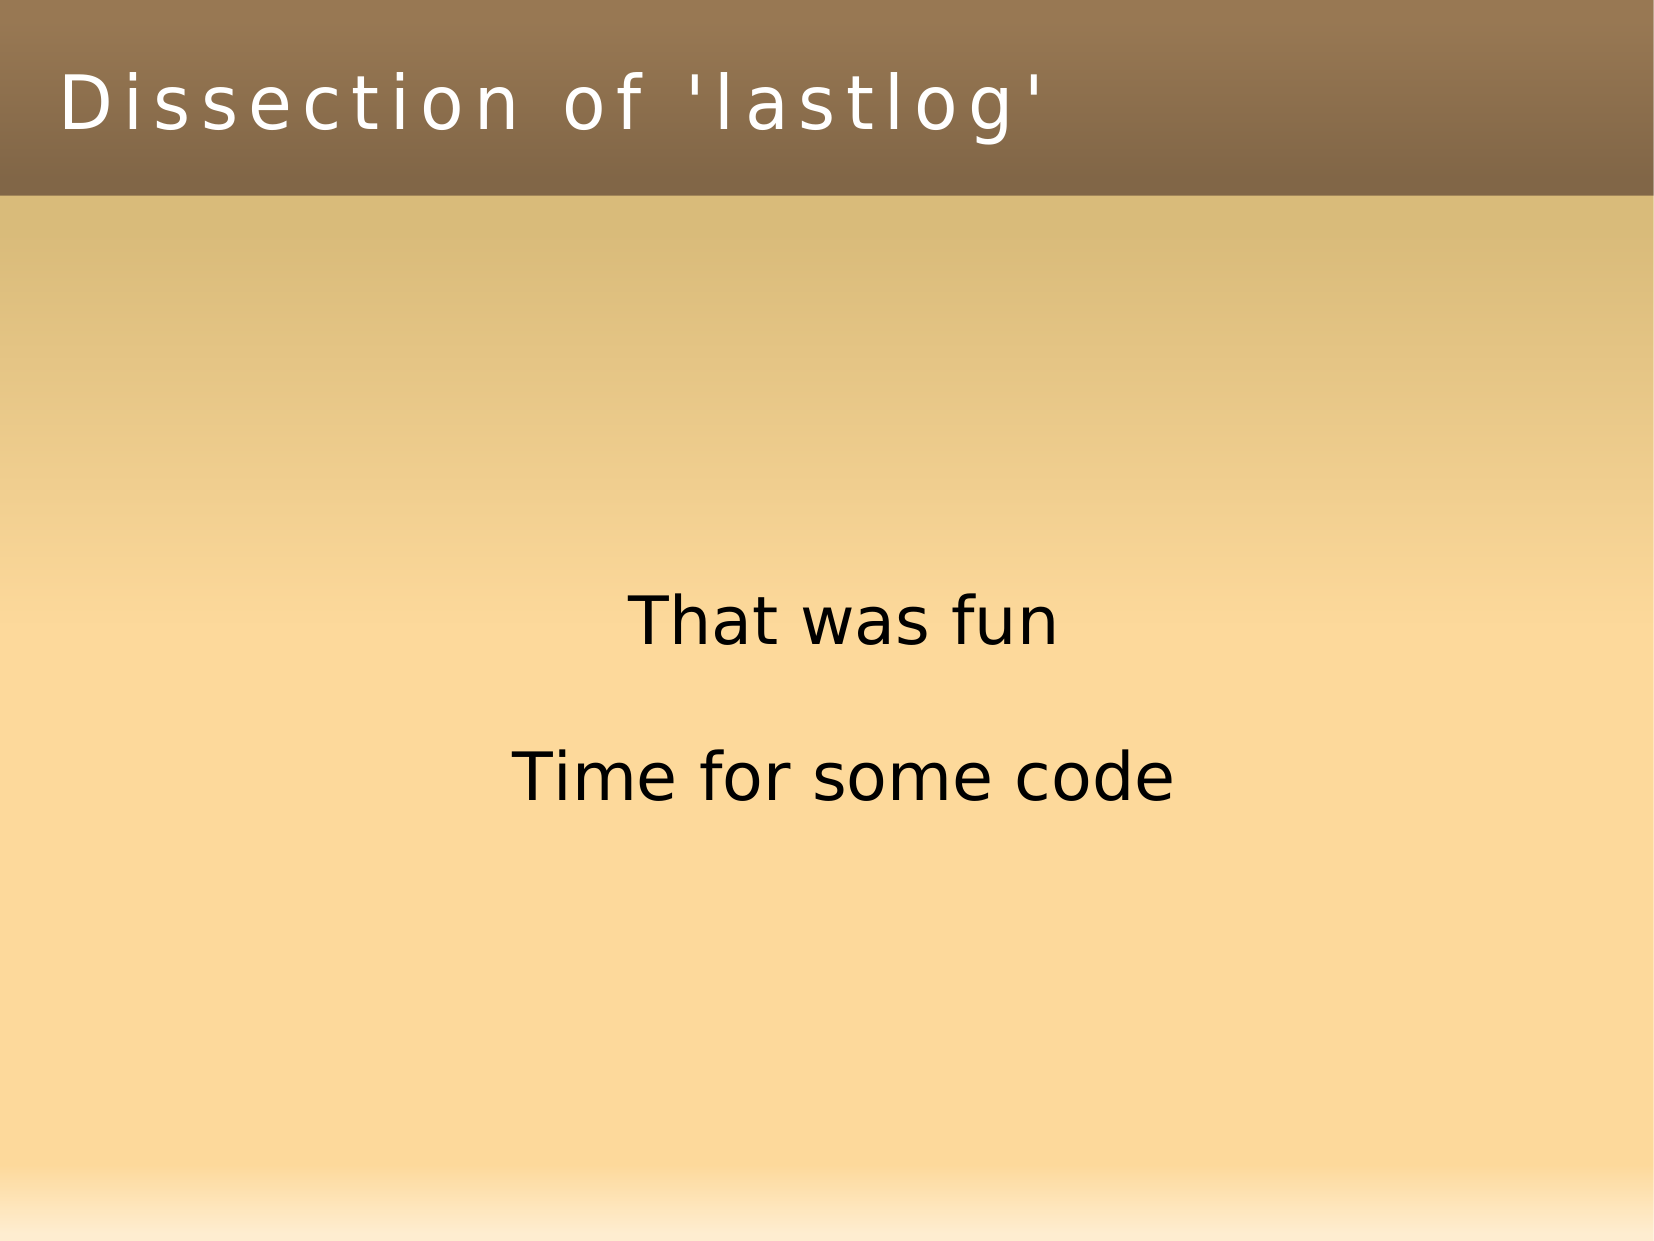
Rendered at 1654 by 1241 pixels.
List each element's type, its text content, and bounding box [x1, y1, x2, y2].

subtitle That was fun Time for some code [82, 290, 1571, 1109]
picture [0, 0, 1654, 1241]
title Dissection of 'lastlog' [59, 29, 1595, 178]
